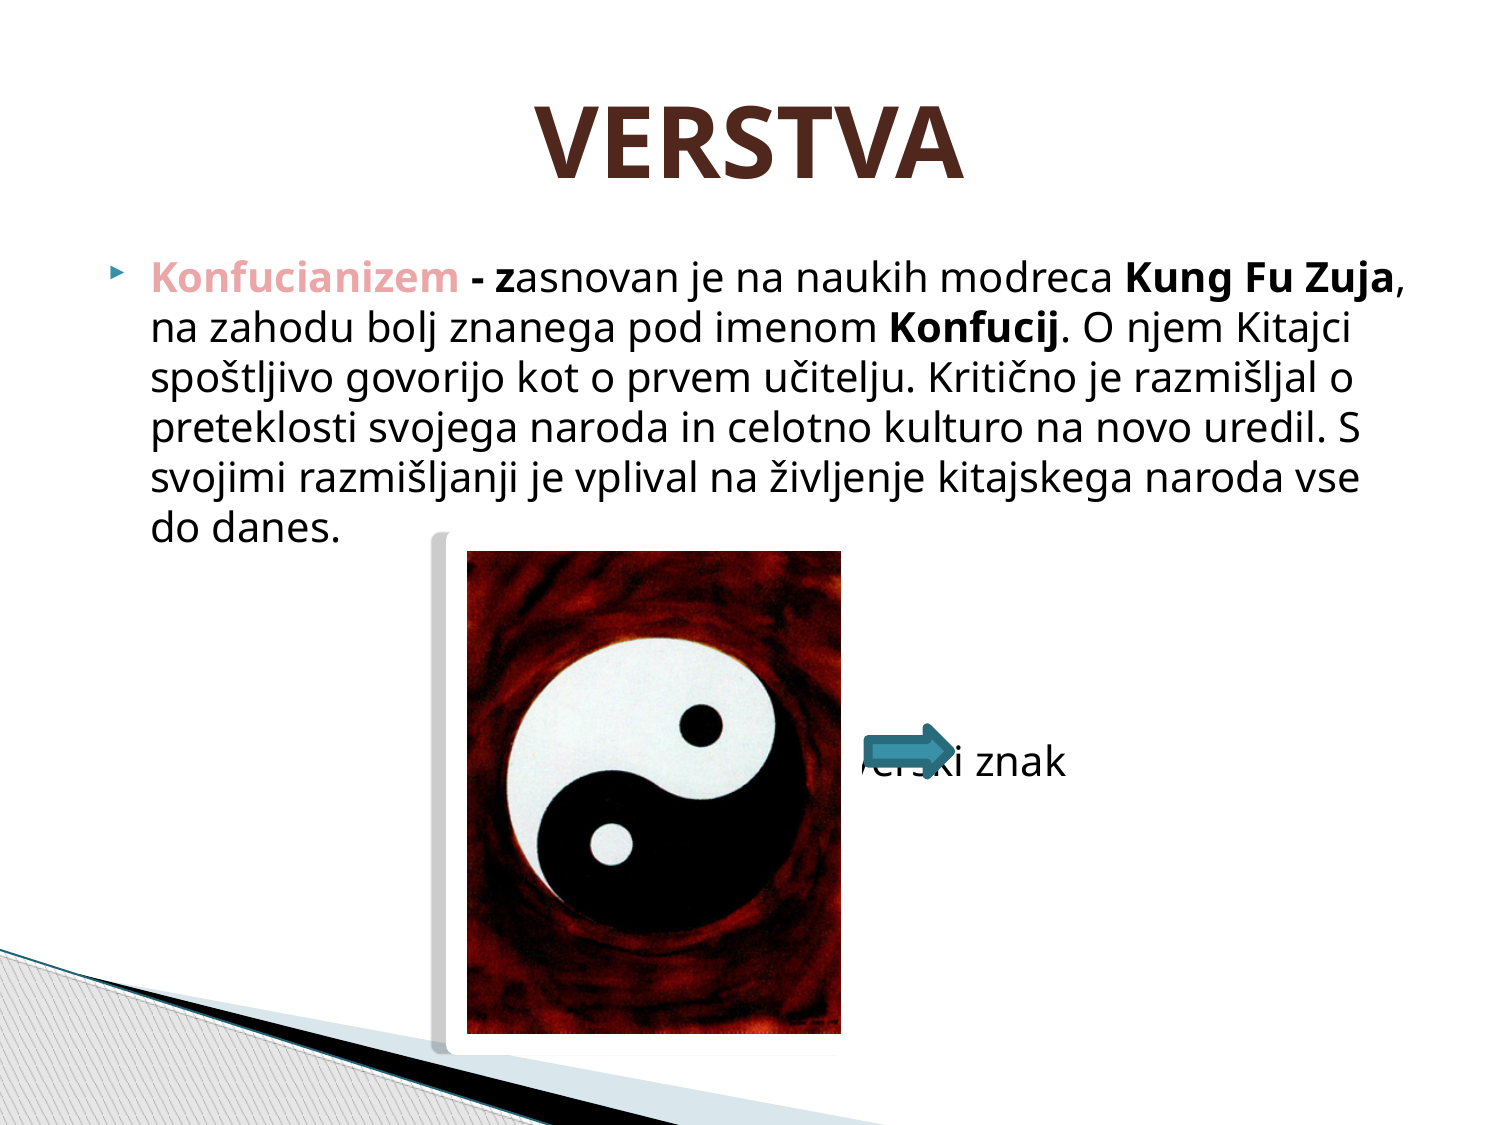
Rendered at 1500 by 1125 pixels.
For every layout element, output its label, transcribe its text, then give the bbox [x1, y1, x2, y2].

list Konfucianizem - zasnovan je na naukih modreca Kung Fu Zuja, na zahodu bolj znanega pod imenom Konfucij. O njem Kitajci spoštljivo govorijo kot o prvem učitelju. Kritično je razmišljal o preteklosti svojega naroda in celotno kulturo na novo uredil. S svojimi razmišljanji je vplival na življenje kitajskega naroda vse do danes. verski znak [75, 242, 1425, 986]
title VERSTVA [75, 45, 1425, 233]
text_box [868, 727, 951, 775]
picture [466, 550, 842, 1034]
